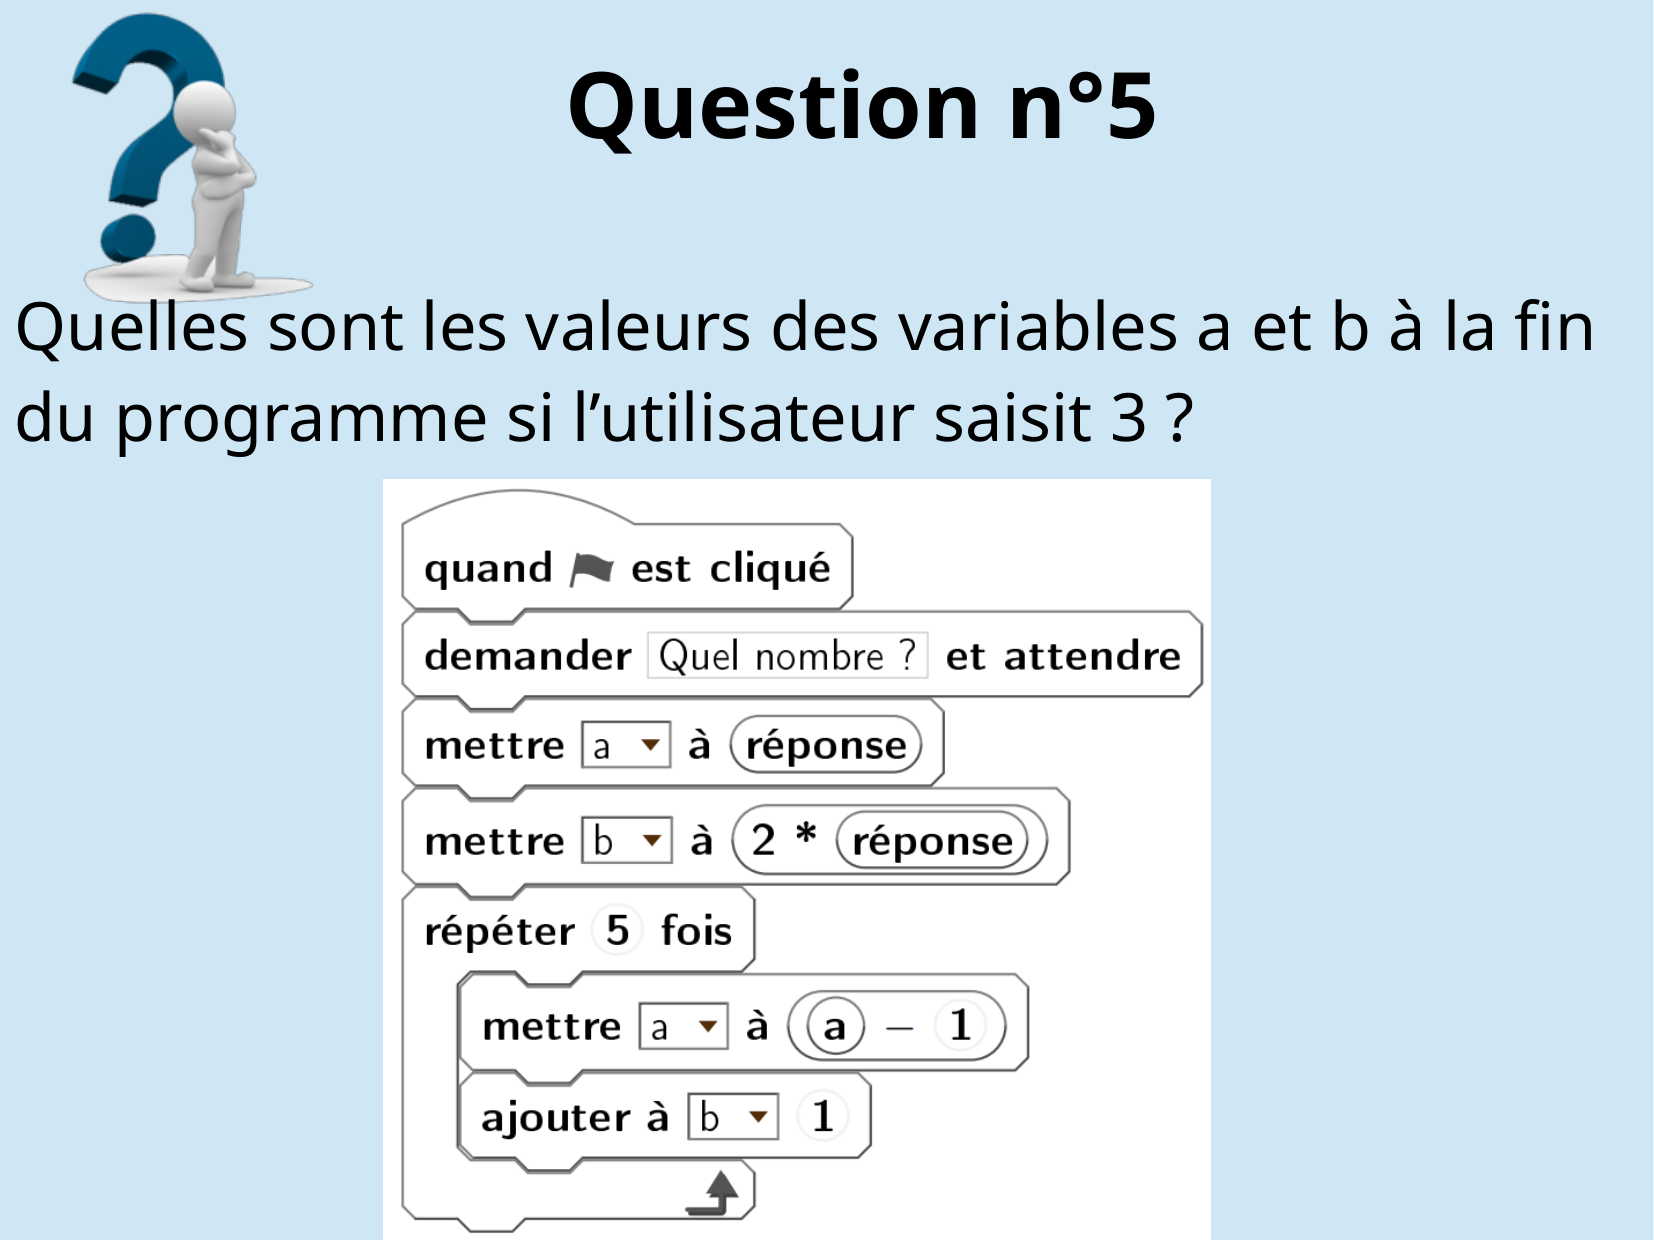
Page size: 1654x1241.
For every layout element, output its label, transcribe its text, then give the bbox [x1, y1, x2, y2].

title Question n°5 [316, 0, 1607, 208]
picture [59, 0, 316, 271]
picture [383, 479, 1211, 1241]
text_box Quelles sont les valeurs des variables a et b à la fin du programme si l’utilisateur saisit 3 ? [0, 271, 1654, 473]
